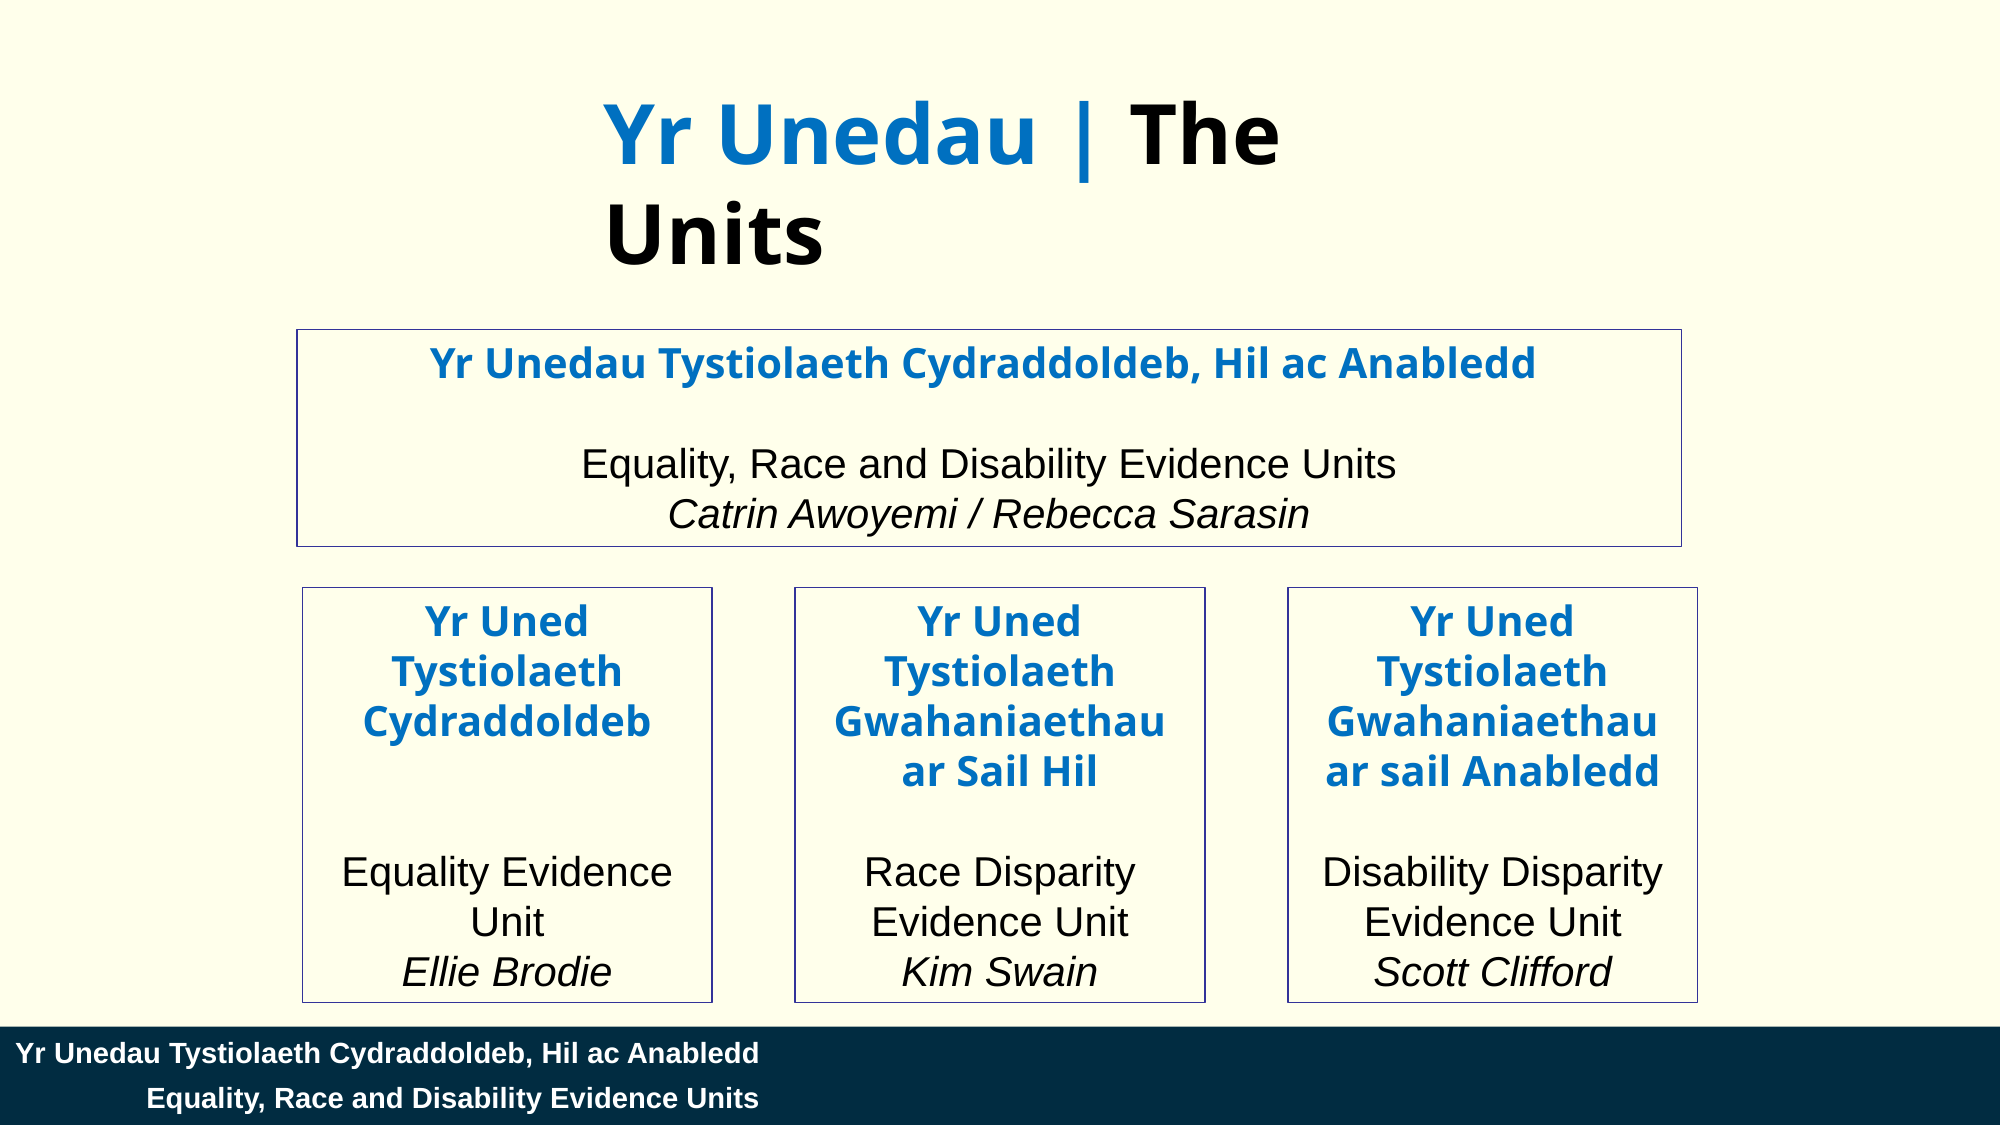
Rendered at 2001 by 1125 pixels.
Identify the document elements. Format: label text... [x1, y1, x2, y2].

text_box Yr Uned Tystiolaeth Gwahaniaethau ar sail Anabledd Disability Disparity Evidence Unit Scott Clifford [1287, 587, 1698, 956]
text_box Yr Uned Tystiolaeth Gwahaniaethau ar Sail Hil Race Disparity Evidence Unit Kim Swain [795, 587, 1205, 956]
text_box Yr Unedau Tystiolaeth Cydraddoldeb, Hil ac Anabledd Equality, Race and Disability Evidence Units Catrin Awoyemi / Rebecca Sarasin [296, 329, 1682, 547]
text_box Yr Uned Tystiolaeth Cydraddoldeb Equality Evidence Unit Ellie Brodie [302, 587, 713, 956]
text_box Yr Unedau Tystiolaeth Cydraddoldeb, Hil ac Anabledd Equality, Race and Disability Evidence Units [0, 1026, 2000, 1125]
text_box Yr Unedau | The Units [438, 73, 1390, 226]
